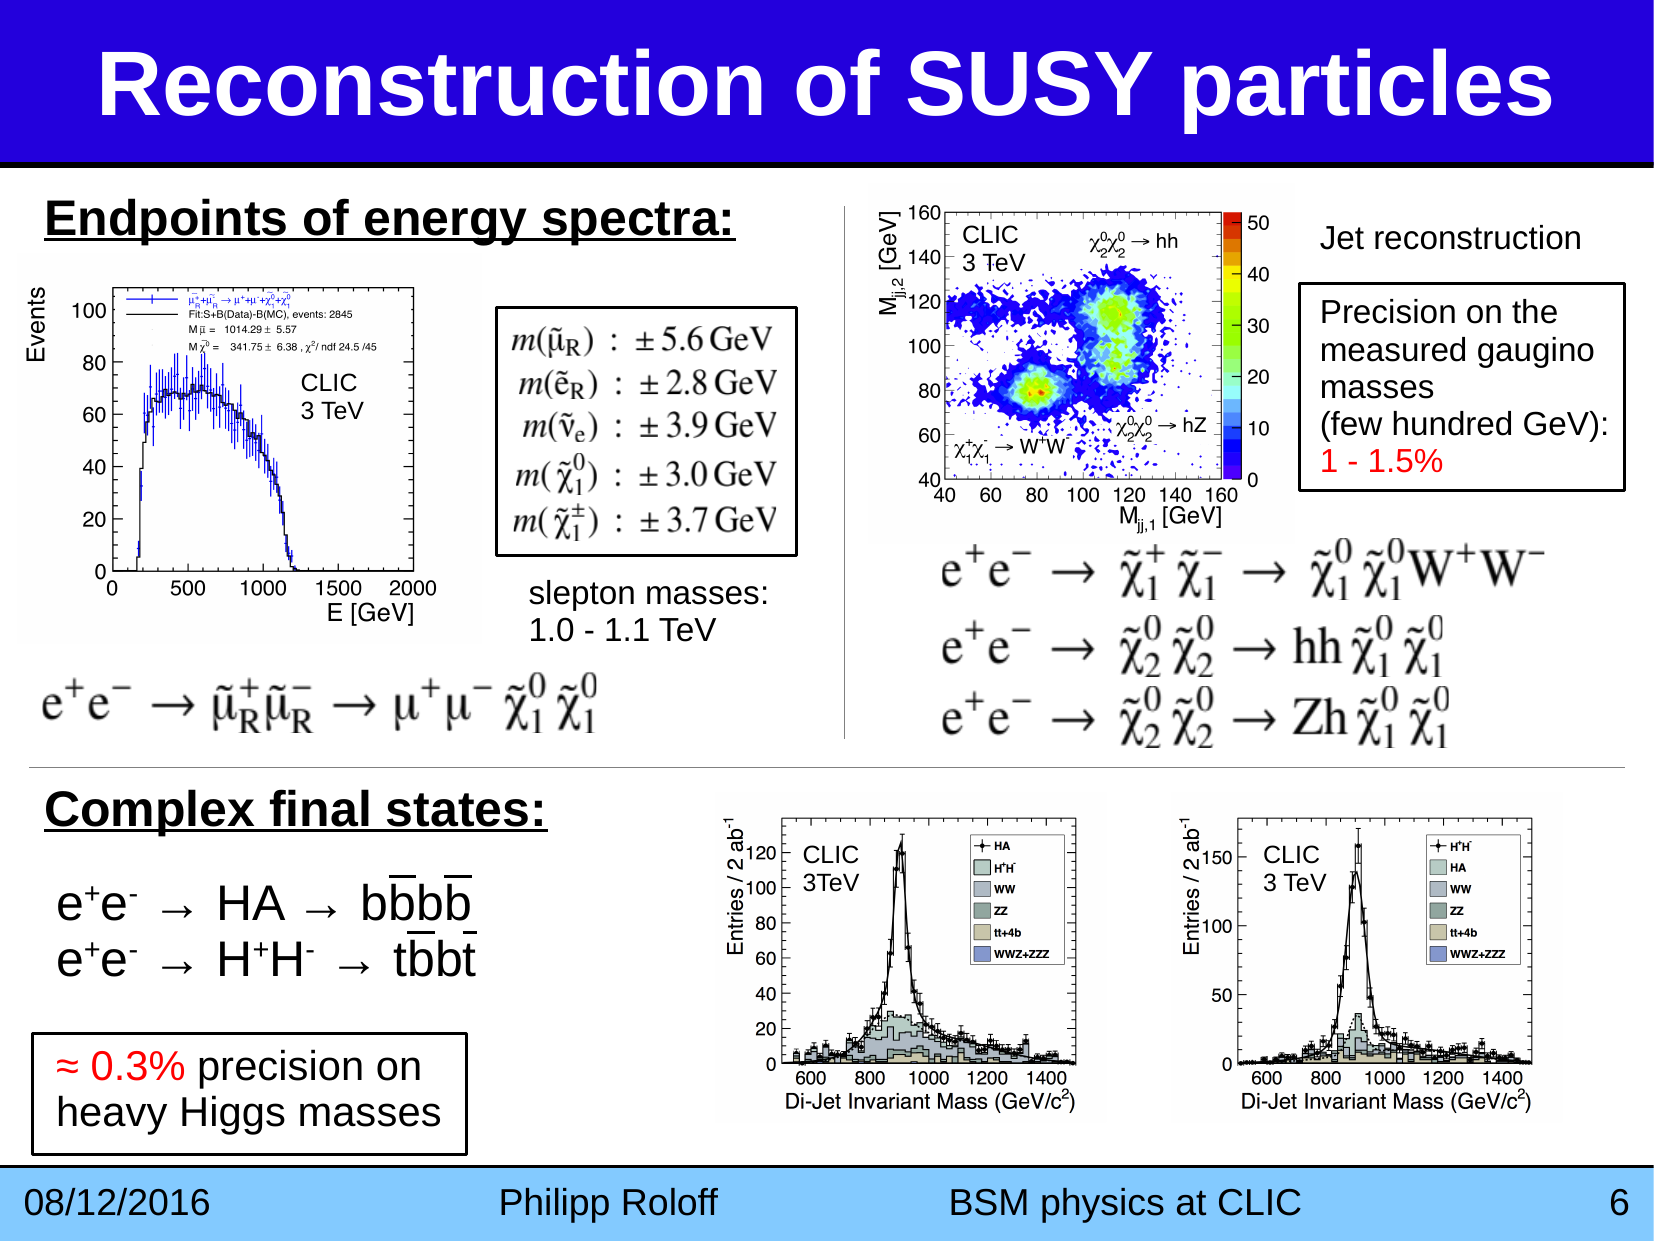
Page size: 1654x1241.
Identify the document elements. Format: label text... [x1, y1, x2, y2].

picture [868, 183, 1545, 600]
picture [715, 792, 1107, 1123]
text_box Endpoints of energy spectra: [29, 183, 752, 254]
picture [942, 686, 1449, 748]
text_box e+e- → HA → bbbb e+e- → H+H- → tbbt ≈ 0.3% precision on heavy Higgs masses [41, 1035, 465, 1147]
picture [942, 615, 1443, 677]
picture [513, 503, 777, 541]
picture [522, 411, 777, 442]
picture [42, 671, 597, 733]
text_box CLIC 3TeV [787, 833, 878, 904]
picture [17, 253, 482, 644]
text_box slepton masses: 1.0 - 1.1 TeV [513, 566, 798, 657]
picture [511, 325, 773, 358]
text_box CLIC 3 TeV [947, 213, 1044, 284]
text_box Jet reconstruction Precision on the measured gaugino masses (few hundred GeV): 1 - 1.5% [1305, 285, 1623, 489]
text_box Complex final states: [29, 773, 563, 845]
picture [1171, 792, 1563, 1123]
text_box e+e- → HA → bbbb e+e- → H+H- → tbbt ≈ 0.3% precision on heavy Higgs masses [41, 867, 680, 1147]
text_box CLIC 3 TeV [1248, 833, 1345, 904]
title Reconstruction of SUSY particles [82, 13, 1571, 154]
picture [518, 369, 777, 399]
picture [515, 453, 777, 495]
text_box CLIC 3 TeV [285, 361, 383, 432]
text_box Jet reconstruction Precision on the measured gaugino masses (few hundred GeV): 1 - 1.5% [1305, 212, 1654, 489]
